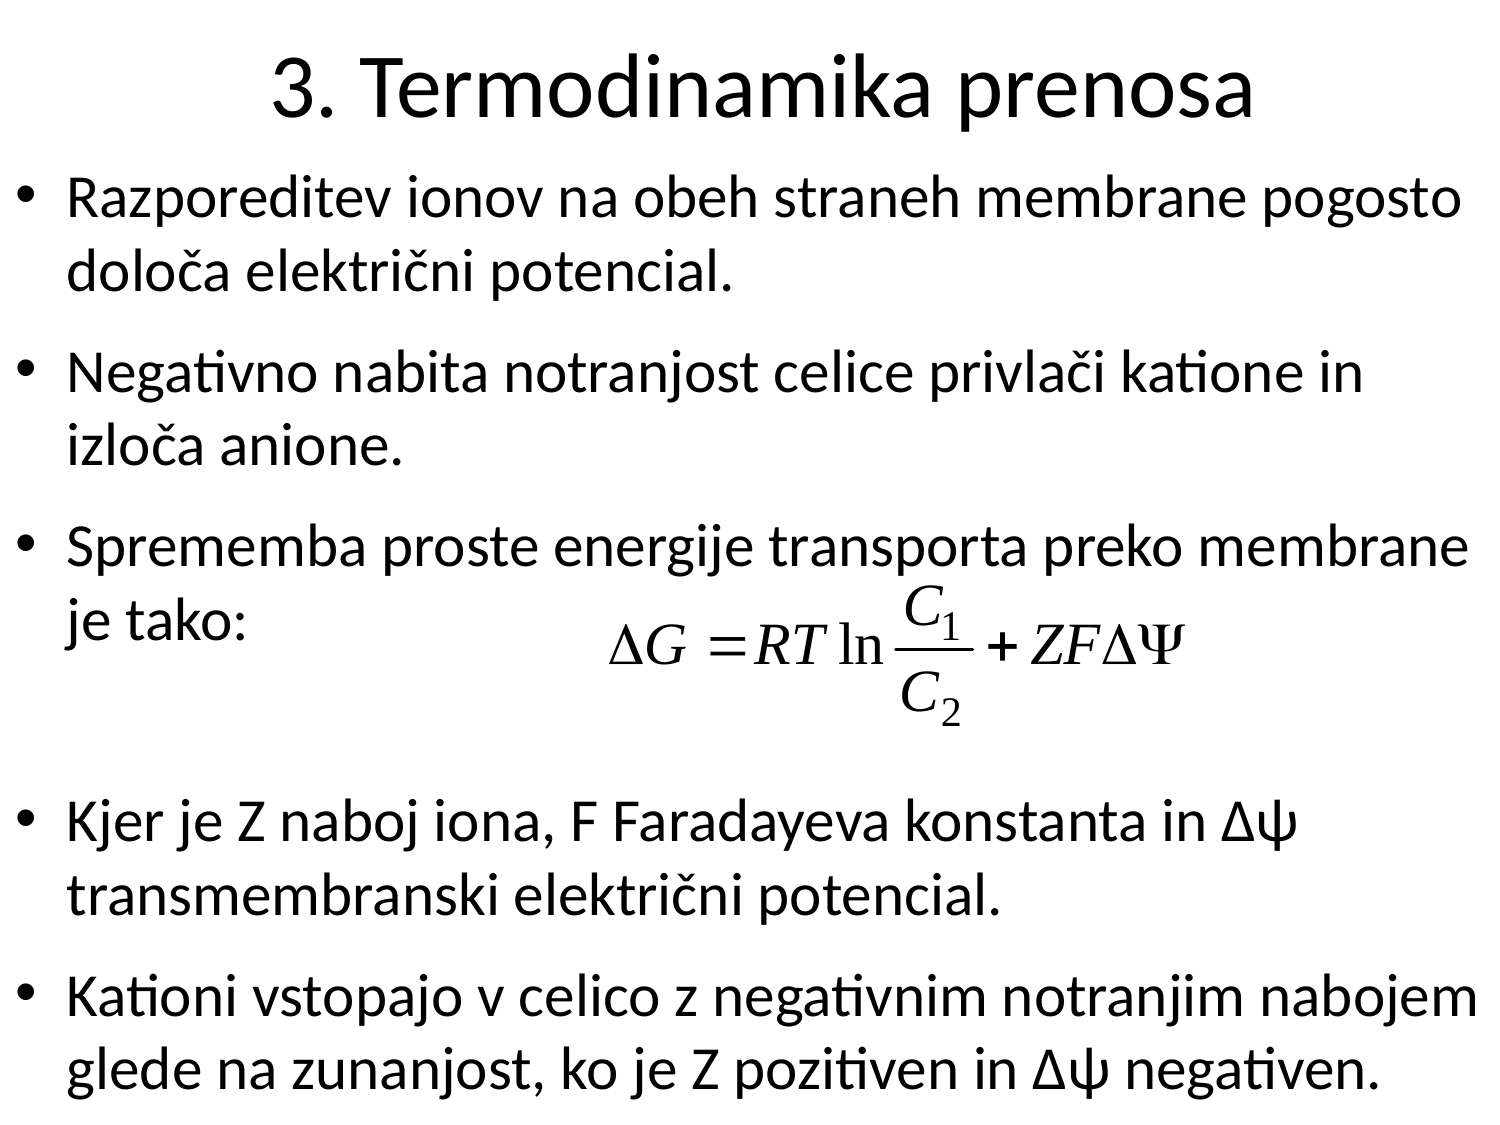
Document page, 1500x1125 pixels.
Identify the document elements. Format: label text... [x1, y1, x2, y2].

list Razporeditev ionov na obeh straneh membrane pogosto določa električni potencial. Negativno nabita notranjost celice privlači katione in izloča anione. Sprememba proste energije transporta preko membrane je tako: Kjer je Z naboj iona, F Faradayeva konstanta in Δψ transmembranski električni potencial. Kationi vstopajo v celico z negativnim notranjim nabojem glede na zunanjost, ko je Z pozitiven in Δψ negativen. [0, 149, 1500, 1125]
title 3. Termodinamika prenosa [88, 0, 1439, 149]
chart [596, 562, 1203, 743]
